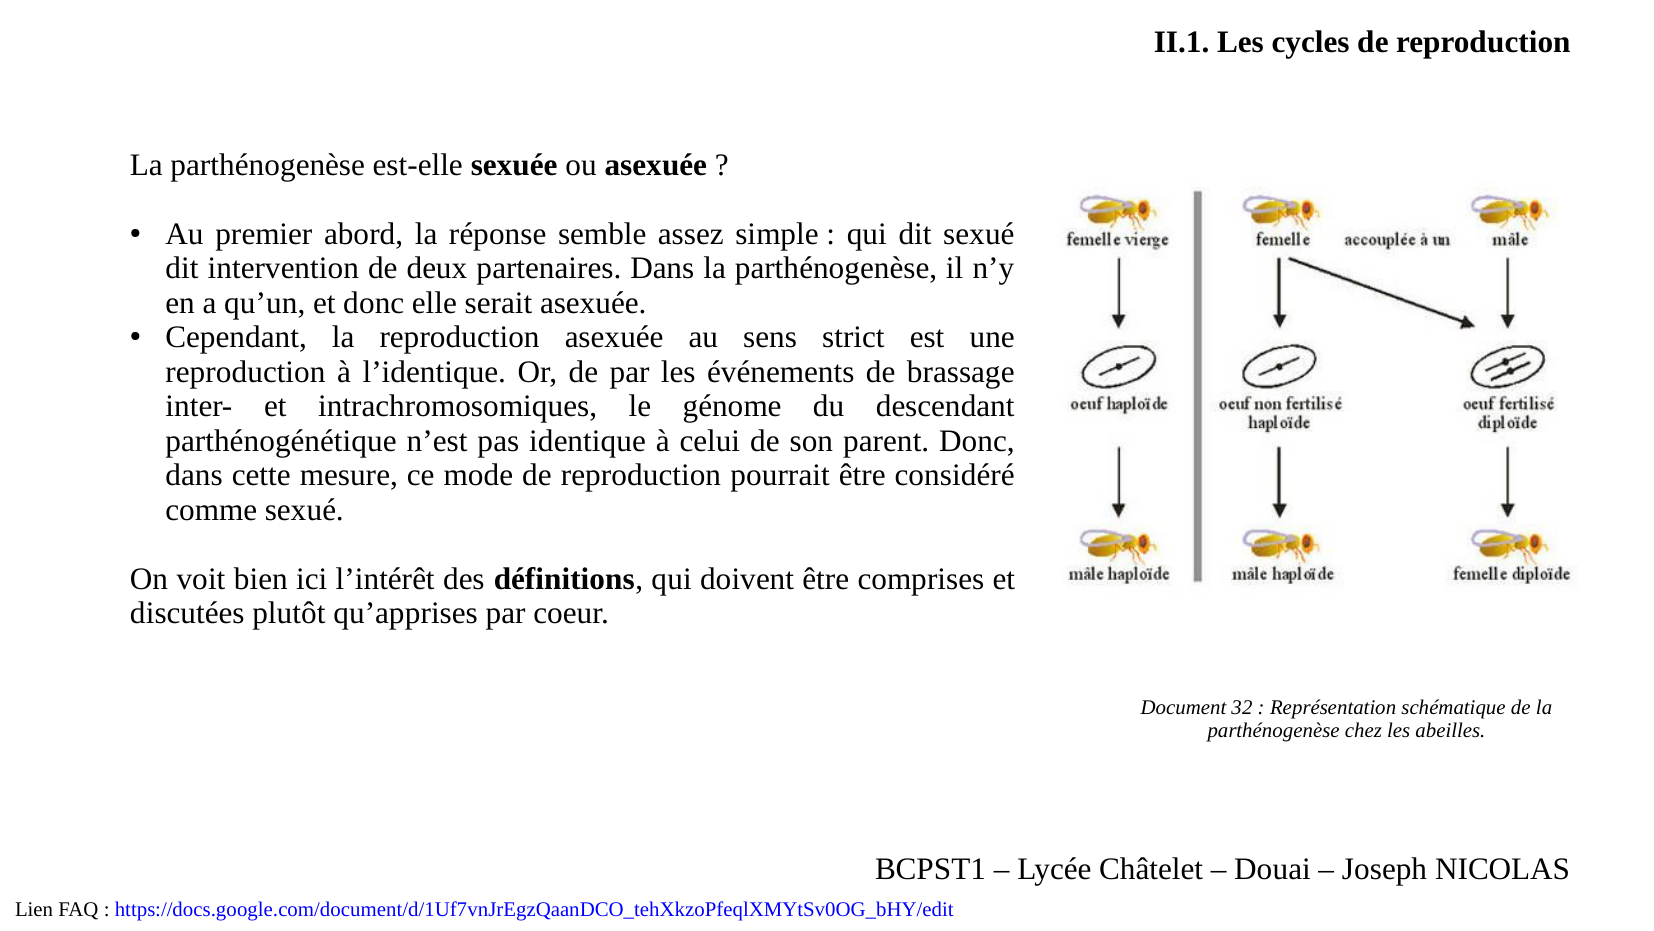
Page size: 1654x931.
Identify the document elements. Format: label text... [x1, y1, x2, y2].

text_box La parthénogenèse est-elle sexuée ou asexuée ? Au premier abord, la réponse semble assez simple : qui dit sexué dit intervention de deux partenaires. Dans la parthénogenèse, il n’y en a qu’un, et donc elle serait asexuée. Cependant, la reproduction asexuée au sens strict est une reproduction à l’identique. Or, de par les événements de brassage inter- et intrachromosomiques, le génome du descendant parthénogénétique n’est pas identique à celui de son parent. Donc, dans cette mesure, ce mode de reproduction pourrait être considéré comme sexué. On voit bien ici l’intérêt des définitions, qui doivent être comprises et discutées plutôt qu’apprises par coeur. [129, 147, 1016, 666]
text_box BCPST1 – Lycée Châtelet – Douai – Joseph NICOLAS [637, 832, 1571, 905]
text_box II.1. Les cycles de reproduction [165, 5, 1572, 78]
picture [1027, 177, 1601, 603]
text_box Document 32 : Représentation schématique de la parthénogenèse chez les abeilles. [1086, 661, 1607, 777]
text_box Lien FAQ : https://docs.google.com/document/d/1Uf7vnJrEgzQaanDCO_tehXkzoPfeqlXMYtSv0OG_bHY/edit [0, 897, 993, 931]
